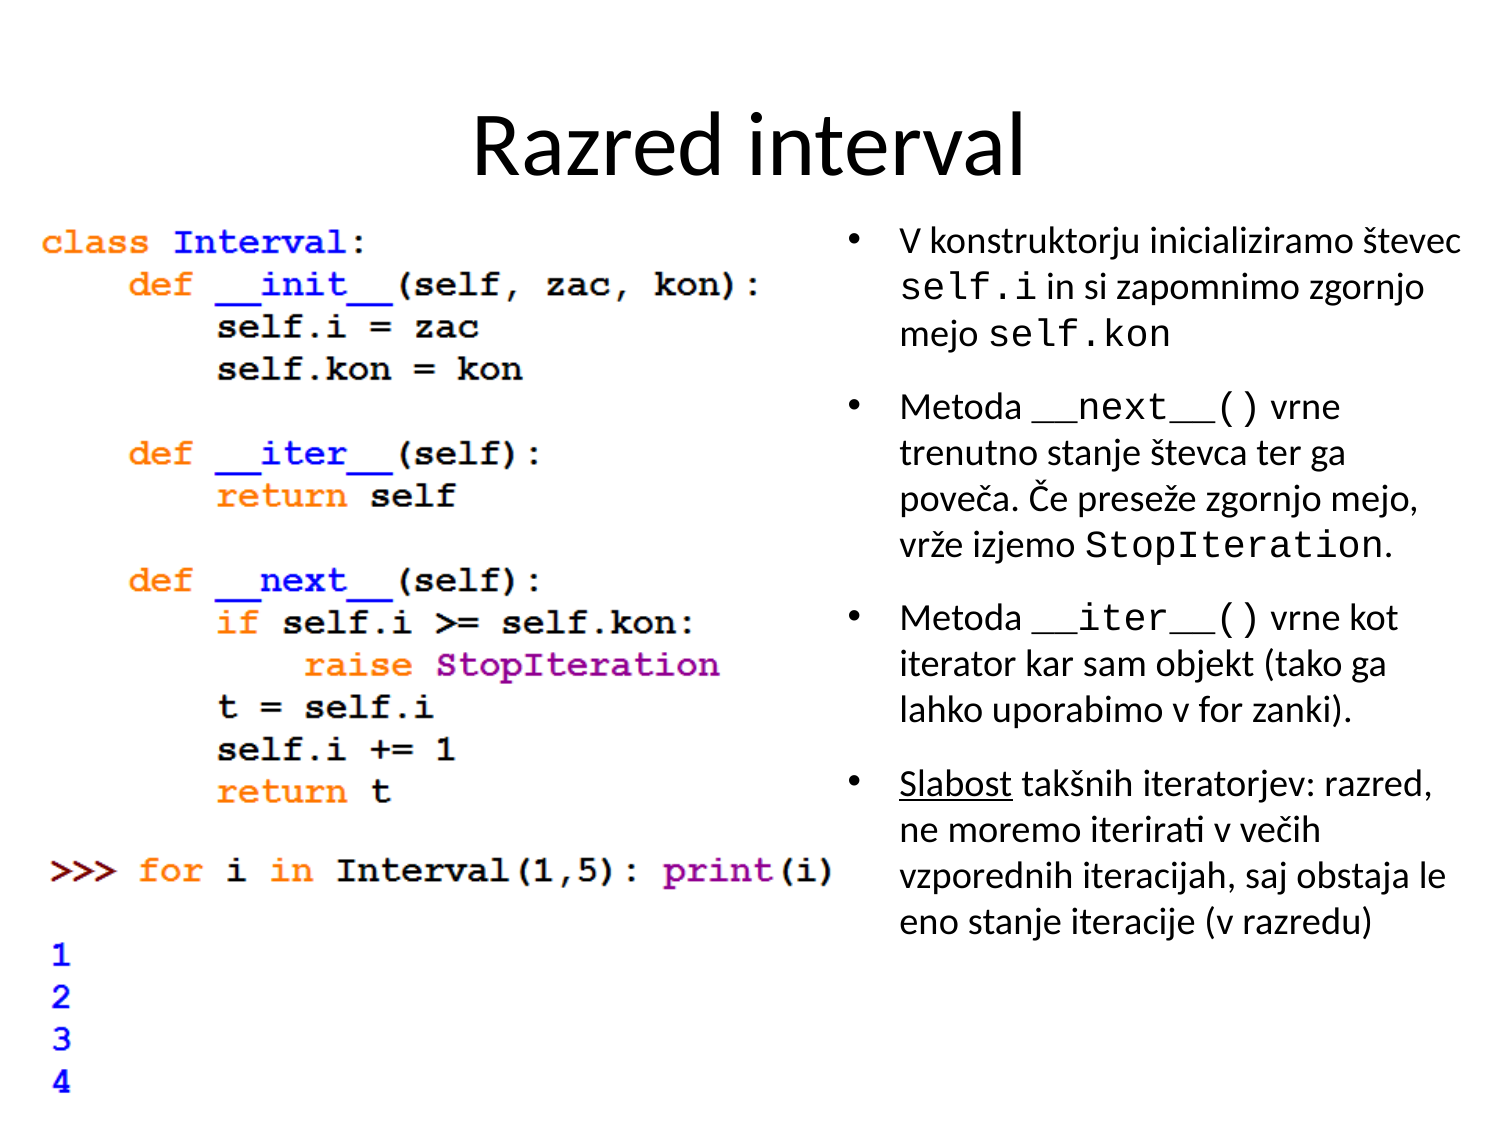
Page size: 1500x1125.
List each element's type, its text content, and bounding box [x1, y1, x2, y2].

picture [35, 222, 803, 817]
title Razred interval [75, 45, 1425, 233]
picture [46, 855, 846, 1104]
list V konstruktorju inicializiramo števec self.i in si zapomnimo zgornjo mejo self.kon Metoda __next__() vrne trenutno stanje števca ter ga poveča. Če preseže zgornjo mejo, vrže izjemo StopIteration. Metoda __iter__() vrne kot iterator kar sam objekt (tako ga lahko uporabimo v for zanki). Slabost takšnih iteratorjev: razred, ne moremo iterirati v večih vzporednih iteracijah, saj obstaja le eno stanje iteracije (v razredu) [832, 208, 1483, 951]
